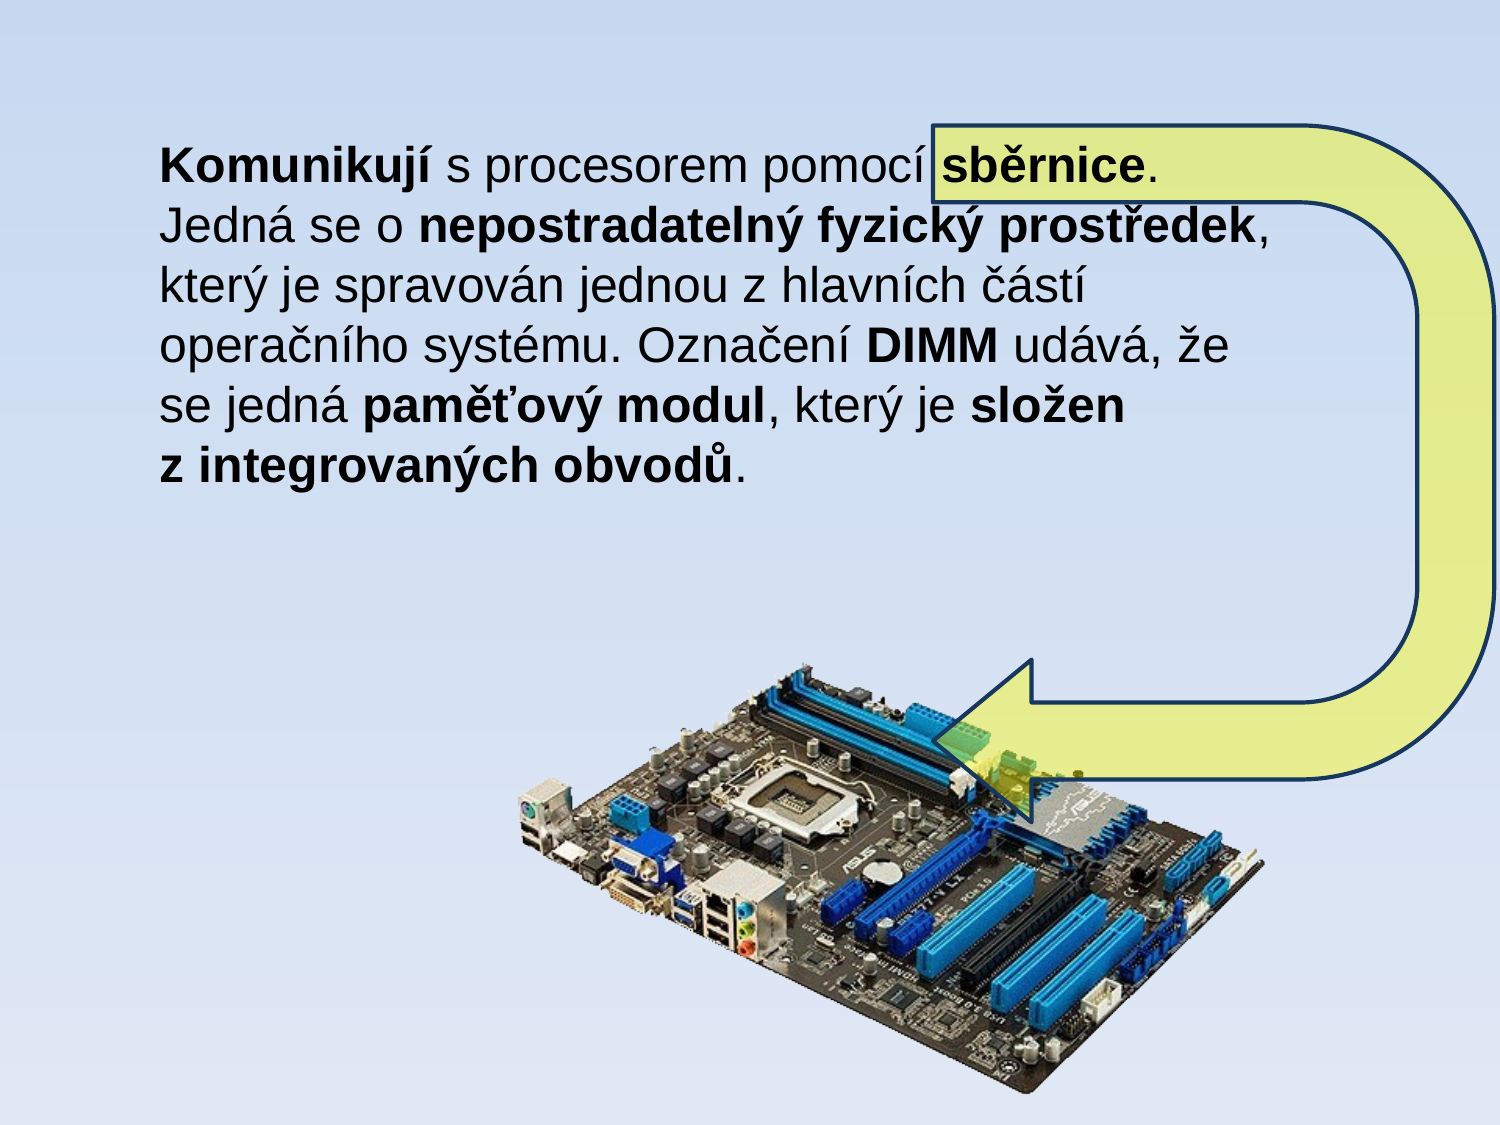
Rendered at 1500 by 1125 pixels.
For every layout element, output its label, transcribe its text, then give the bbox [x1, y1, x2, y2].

list Komunikují s procesorem pomocí sběrnice. Jedná se o nepostradatelný fyzický prostředek, který je spravován jednou z hlavních částí operačního systému. Označení DIMM udává, že se jedná paměťový modul, který je složen z integrovaných obvodů. [88, 125, 1311, 591]
text_box [932, 125, 1495, 823]
picture [490, 656, 1273, 1108]
picture [912, 739, 928, 746]
